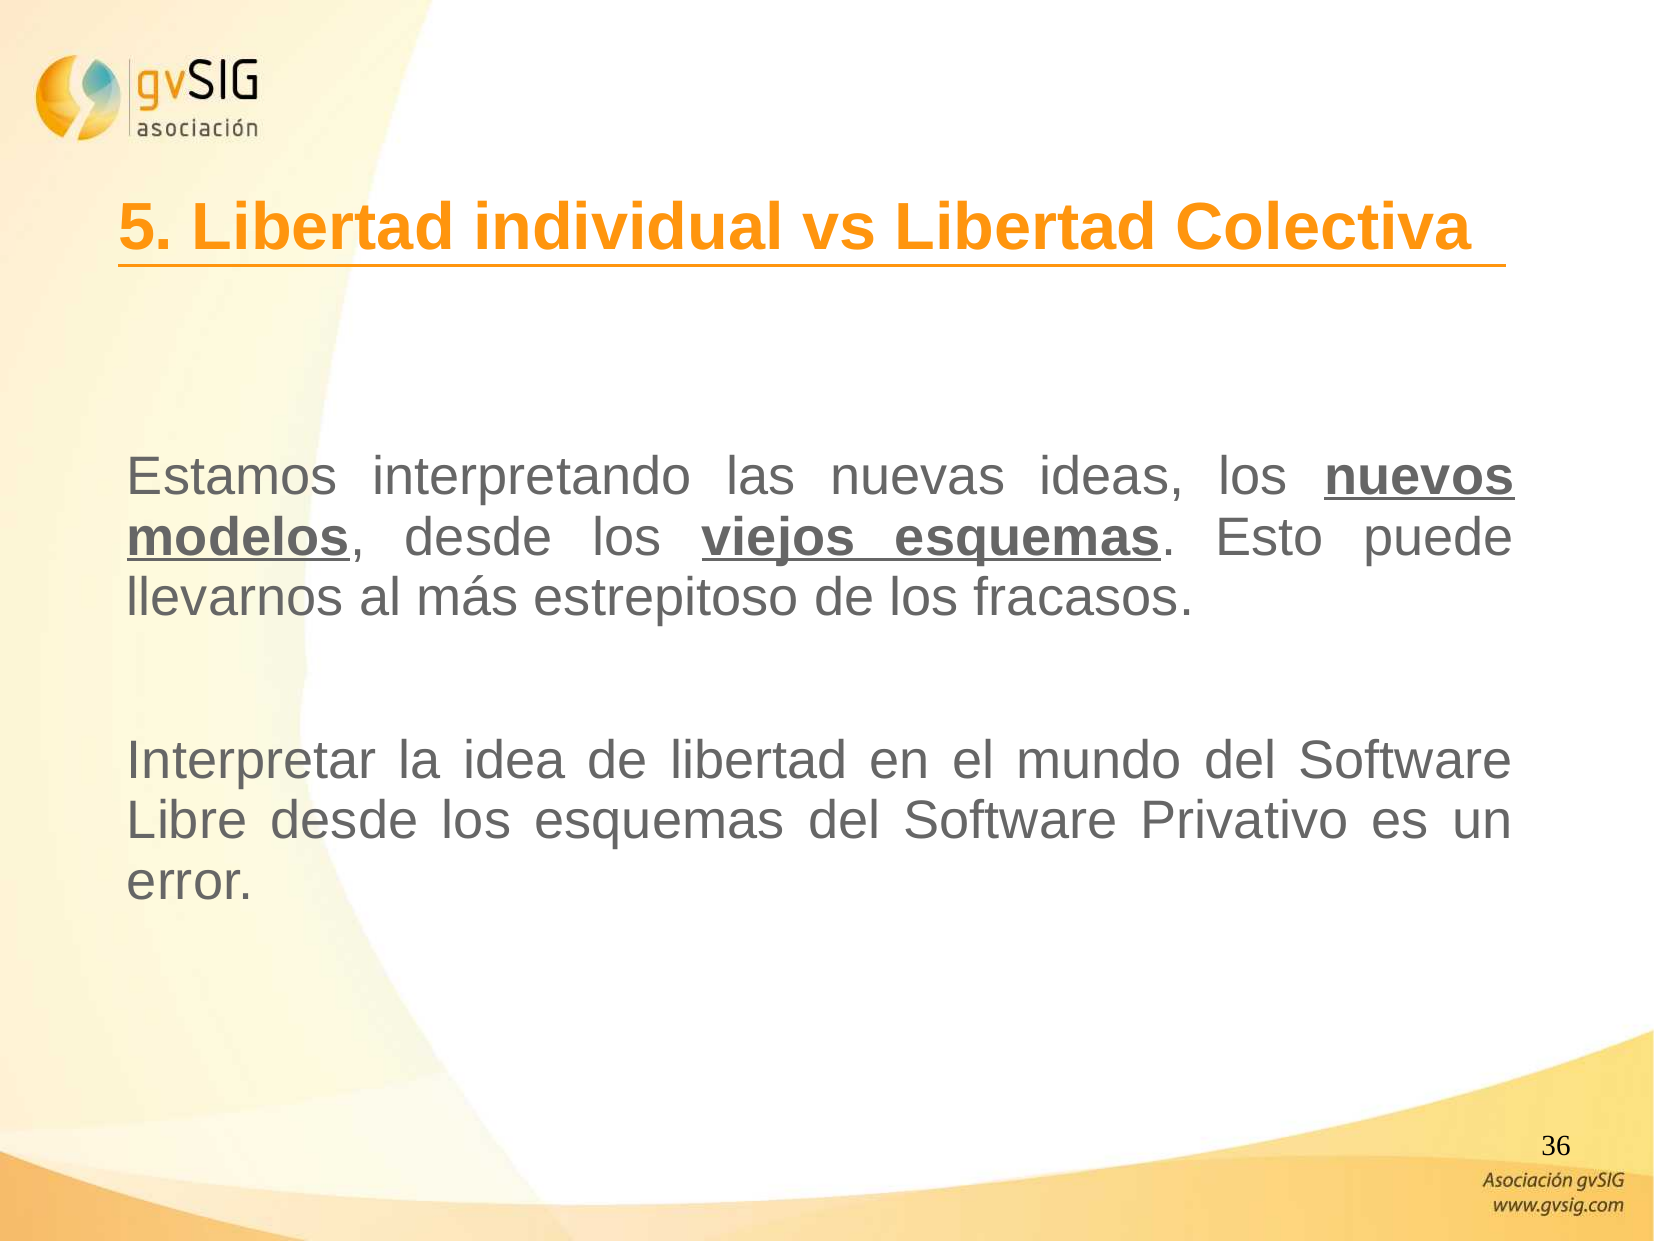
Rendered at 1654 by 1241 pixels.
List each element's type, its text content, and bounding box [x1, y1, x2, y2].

text_box Estamos interpretando las nuevas ideas, los nuevos modelos, desde los viejos esquemas. Esto puede llevarnos al más estrepitoso de los fracasos. Interpretar la idea de libertad en el mundo del Software Libre desde los esquemas del Software Privativo es un error. [112, 438, 1530, 919]
title 5. Libertad individual vs Libertad Colectiva [118, 177, 1607, 276]
picture [0, 0, 1654, 1241]
